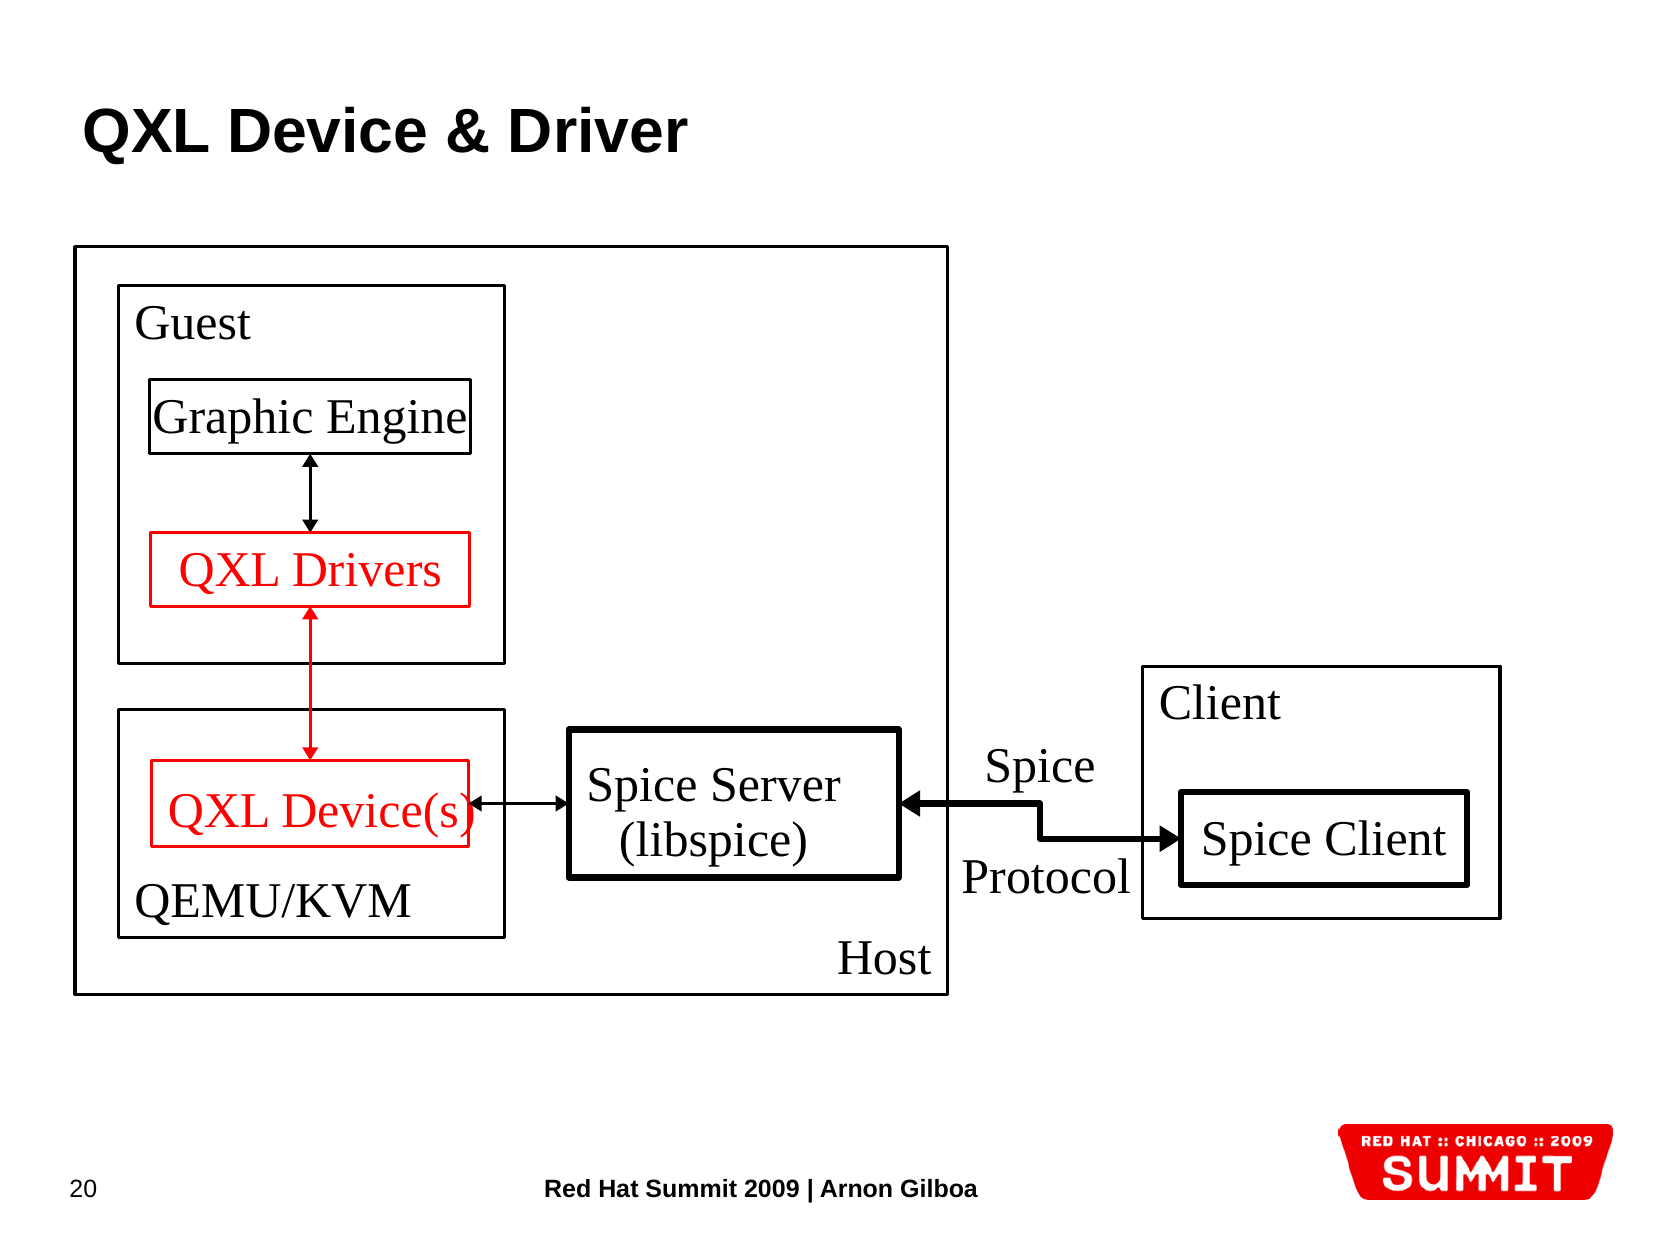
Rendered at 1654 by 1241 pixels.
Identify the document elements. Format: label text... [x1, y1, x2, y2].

text_box Graphic Engine [149, 379, 471, 454]
text_box Client [1142, 666, 1501, 919]
text_box QXL Drivers [150, 532, 470, 607]
picture [1338, 1124, 1613, 1200]
text_box Host [75, 246, 948, 995]
title QXL Device & Driver [82, 37, 1571, 226]
